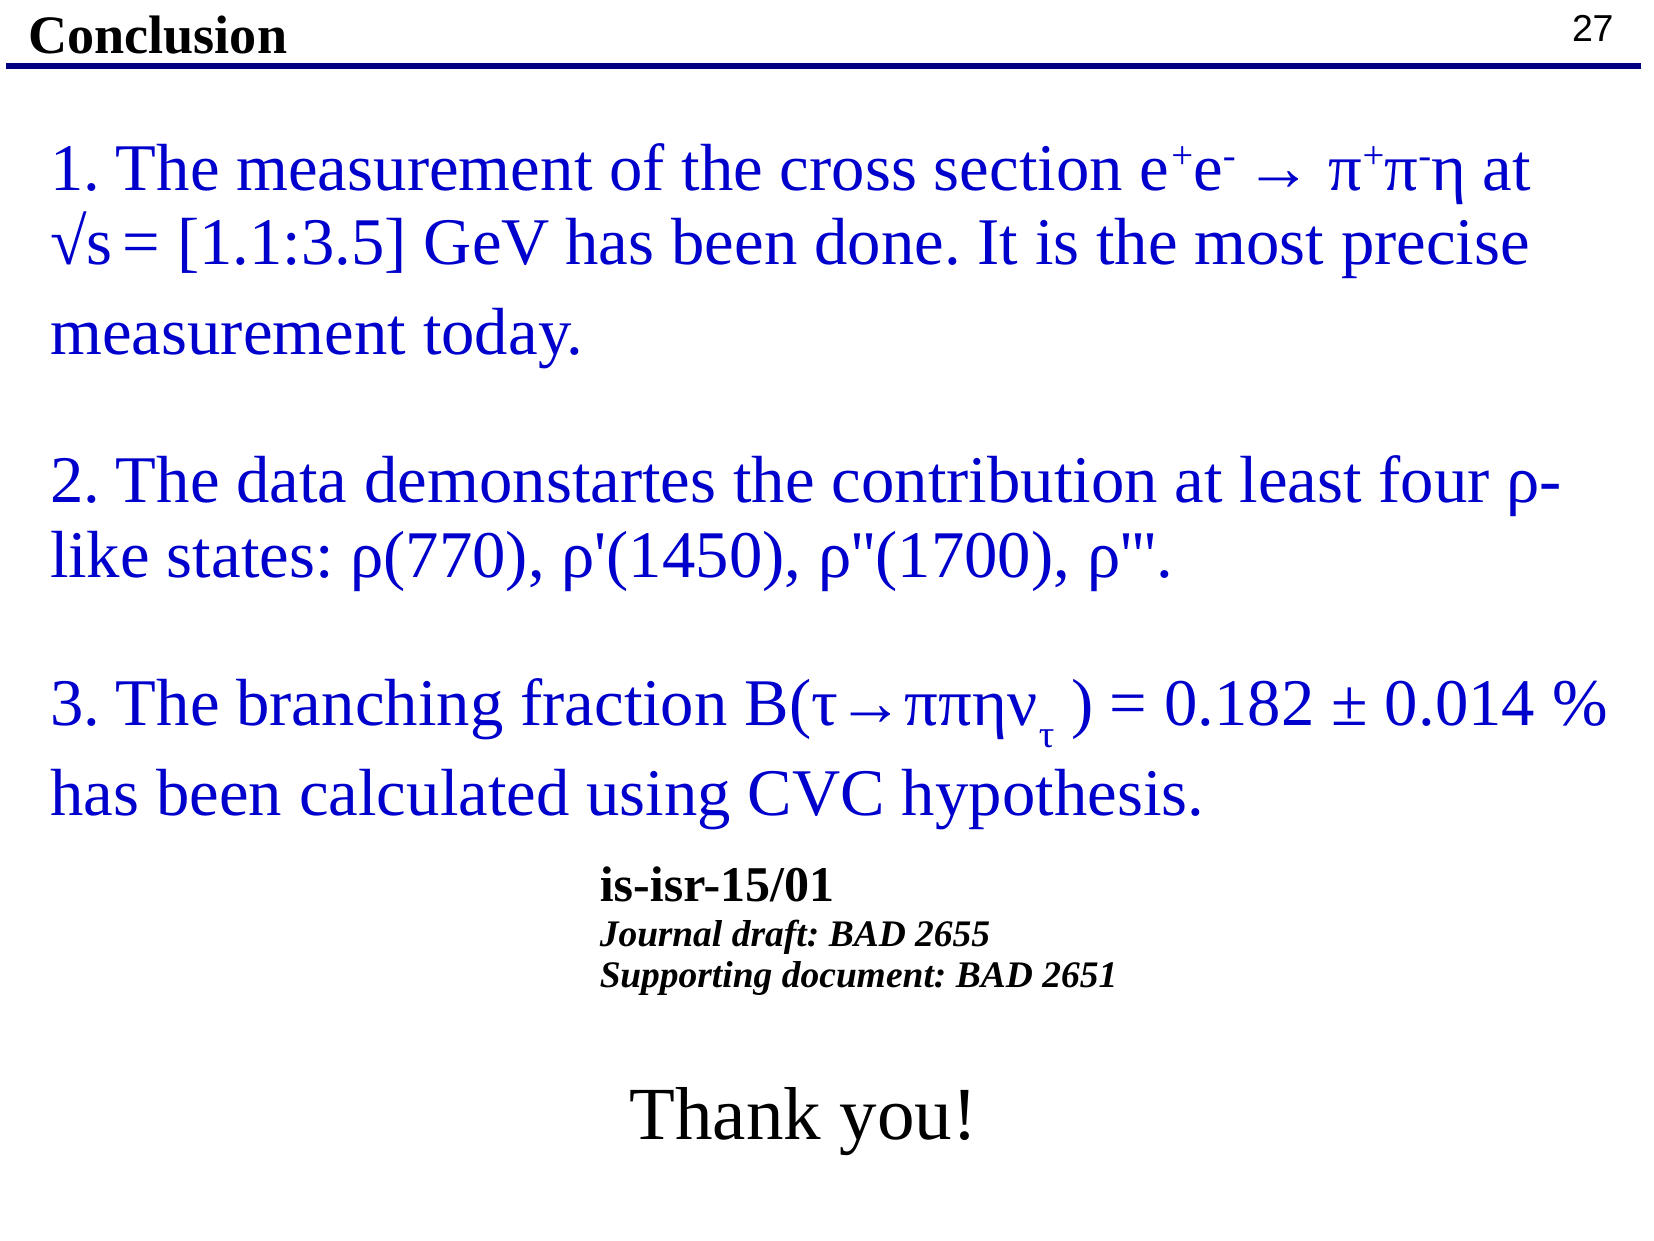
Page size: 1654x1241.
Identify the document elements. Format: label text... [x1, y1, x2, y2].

text_box 1. The measurement of the cross section e+e- → π+π-η at √s = [1.1:3.5] GeV has been done. It is the most precise measurement today. 2. The data demonstartes the contribution at least four ρ-like states: ρ(770), ρ'(1450), ρ''(1700), ρ'''. 3. The branching fraction B(τ→ππηντ ) = 0.182 ± 0.014 % has been calculated using CVC hypothesis. [35, 124, 1654, 840]
text_box is-isr-15/01 Journal draft: BAD 2655 Supporting document: BAD 2651 [585, 849, 1203, 1006]
text_box 27 [1557, 0, 1654, 57]
text_box Thank you! [615, 1065, 1096, 1164]
text_box Conclusion [0, 0, 1540, 76]
